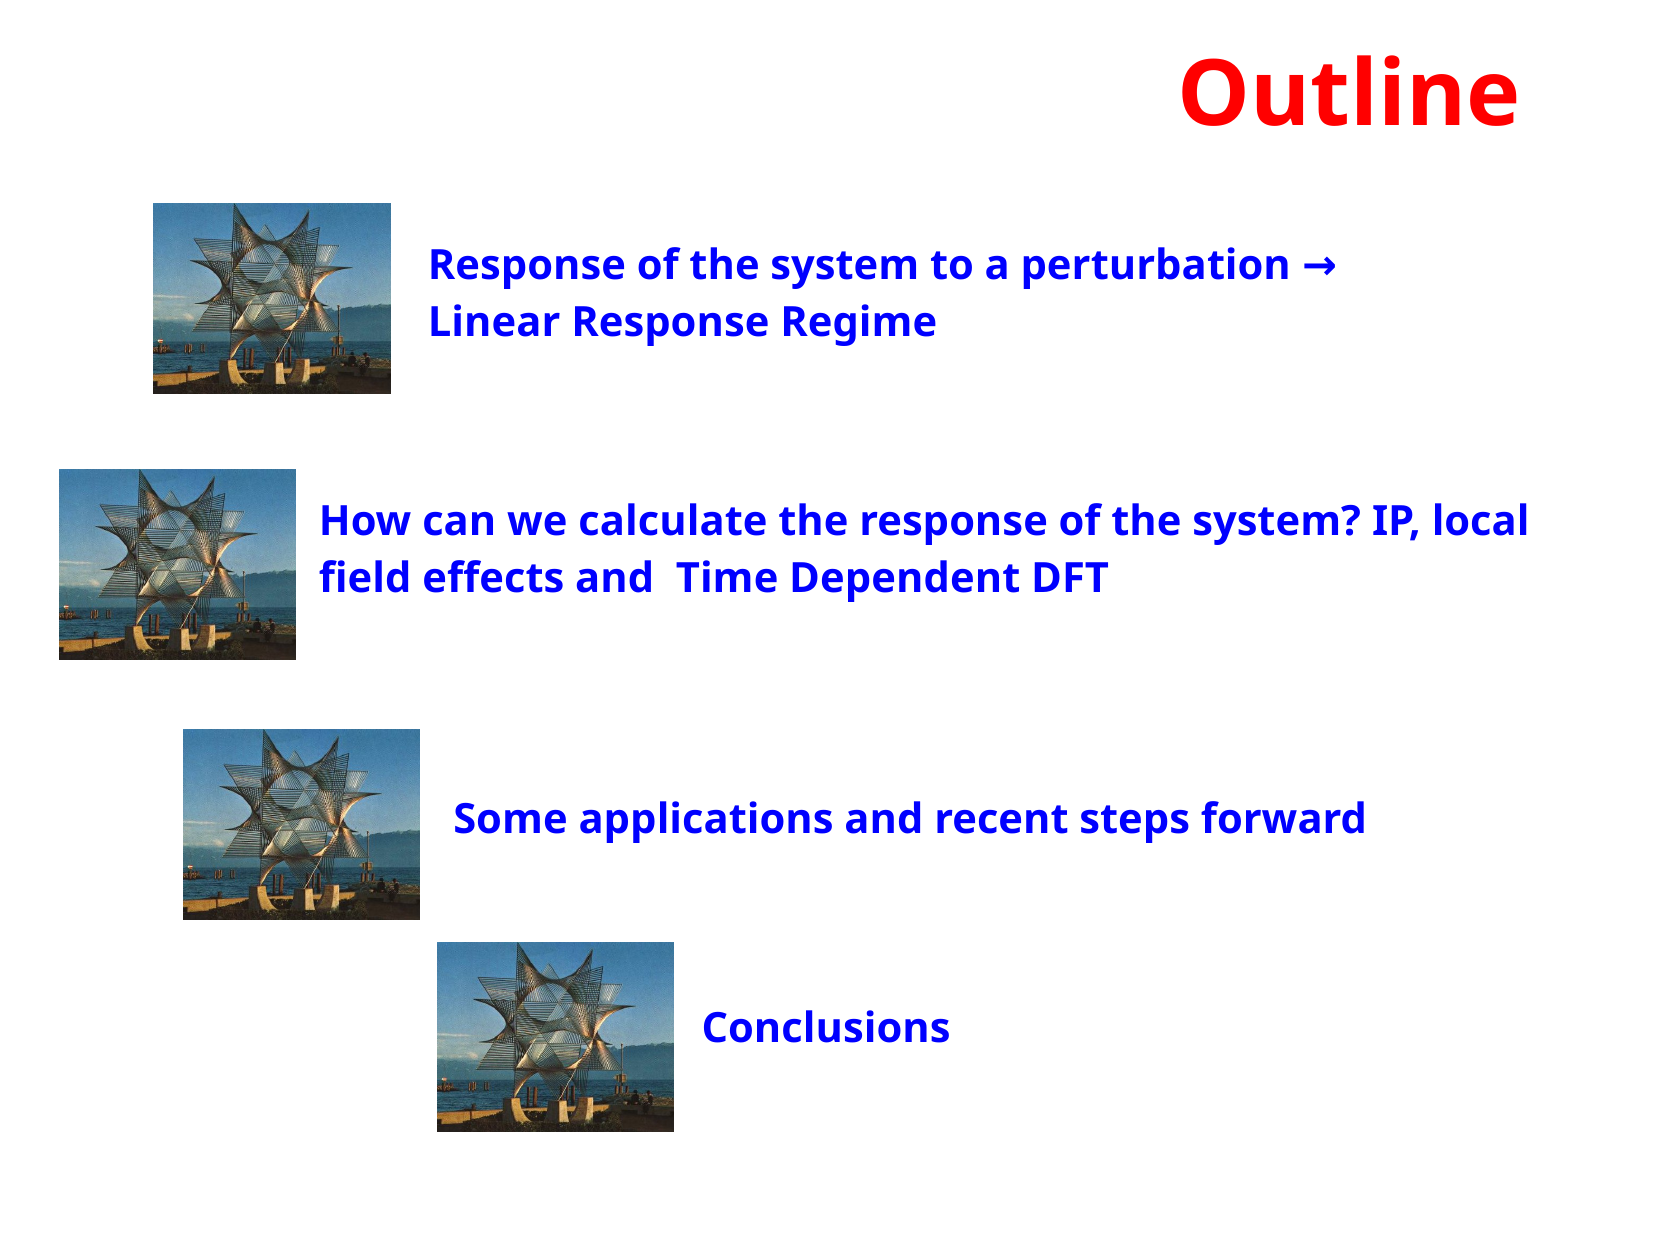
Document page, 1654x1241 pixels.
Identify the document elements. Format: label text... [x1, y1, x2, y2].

picture [437, 942, 674, 1132]
picture [183, 729, 420, 920]
text_box Conclusions [686, 990, 989, 1074]
text_box How can we calculate the response of the system? IP, local field effects and Time Dependent DFT [304, 483, 1625, 636]
text_box Response of the system to a perturbation → Linear Response Regime [413, 227, 1597, 380]
picture [153, 203, 391, 394]
picture [59, 469, 296, 660]
text_box Outline [1162, 19, 1613, 186]
text_box Some applications and recent steps forward [438, 781, 1574, 865]
